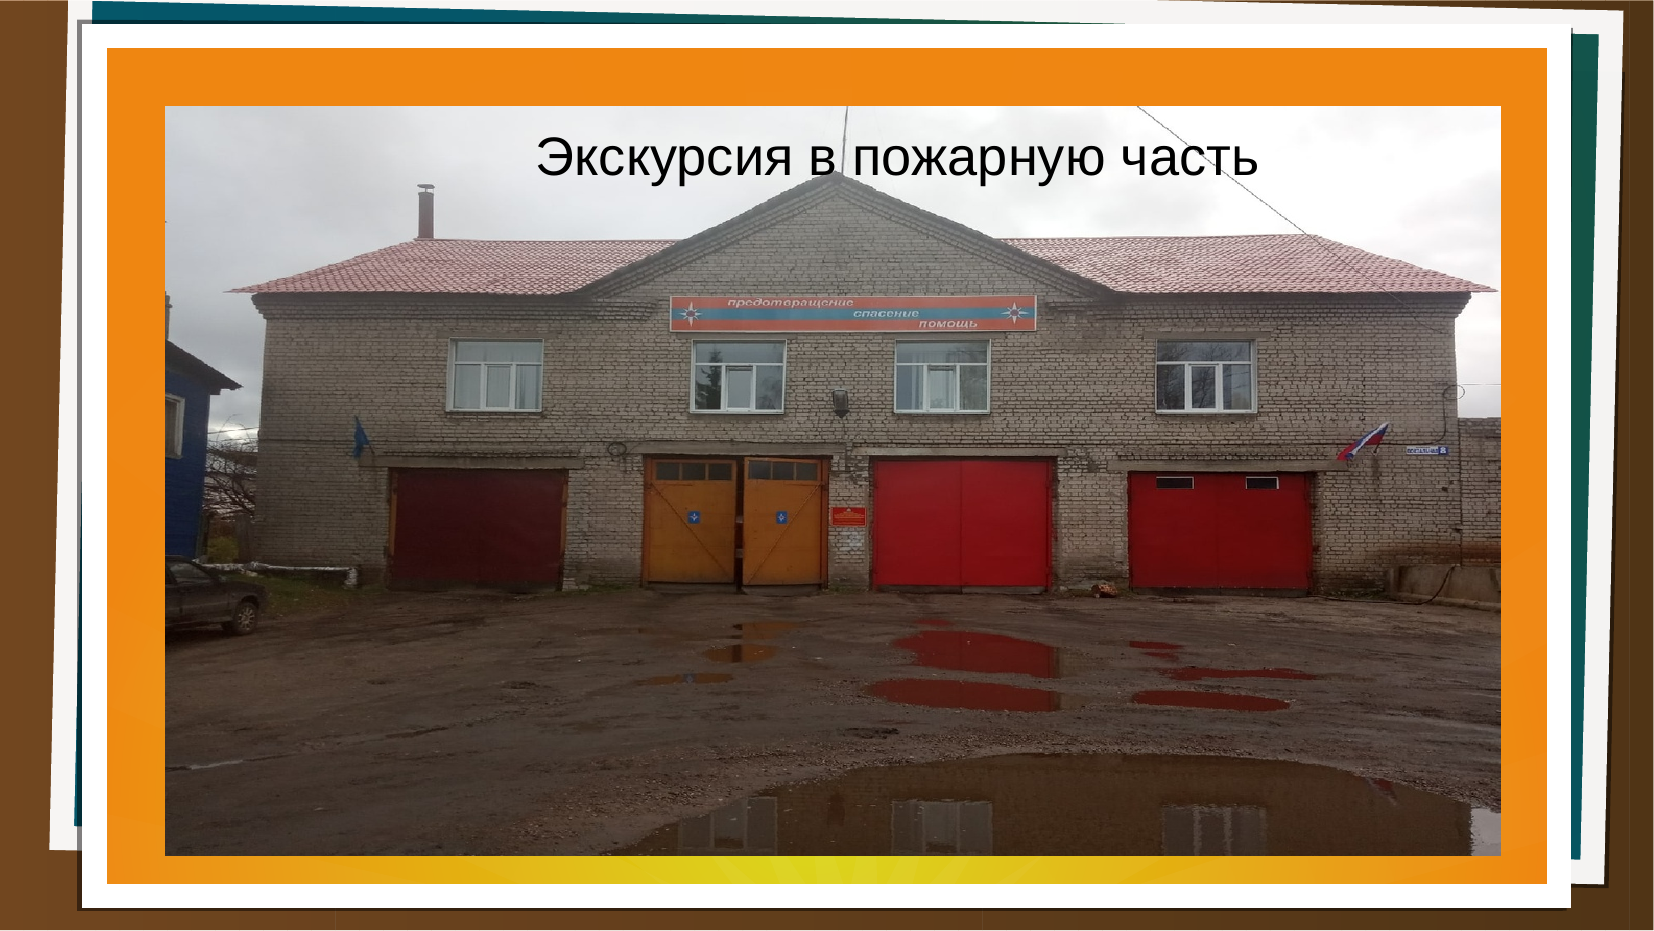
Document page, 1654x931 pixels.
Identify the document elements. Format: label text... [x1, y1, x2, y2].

picture [165, 106, 1501, 856]
text_box Экскурсия в пожарную часть [321, 118, 1279, 195]
